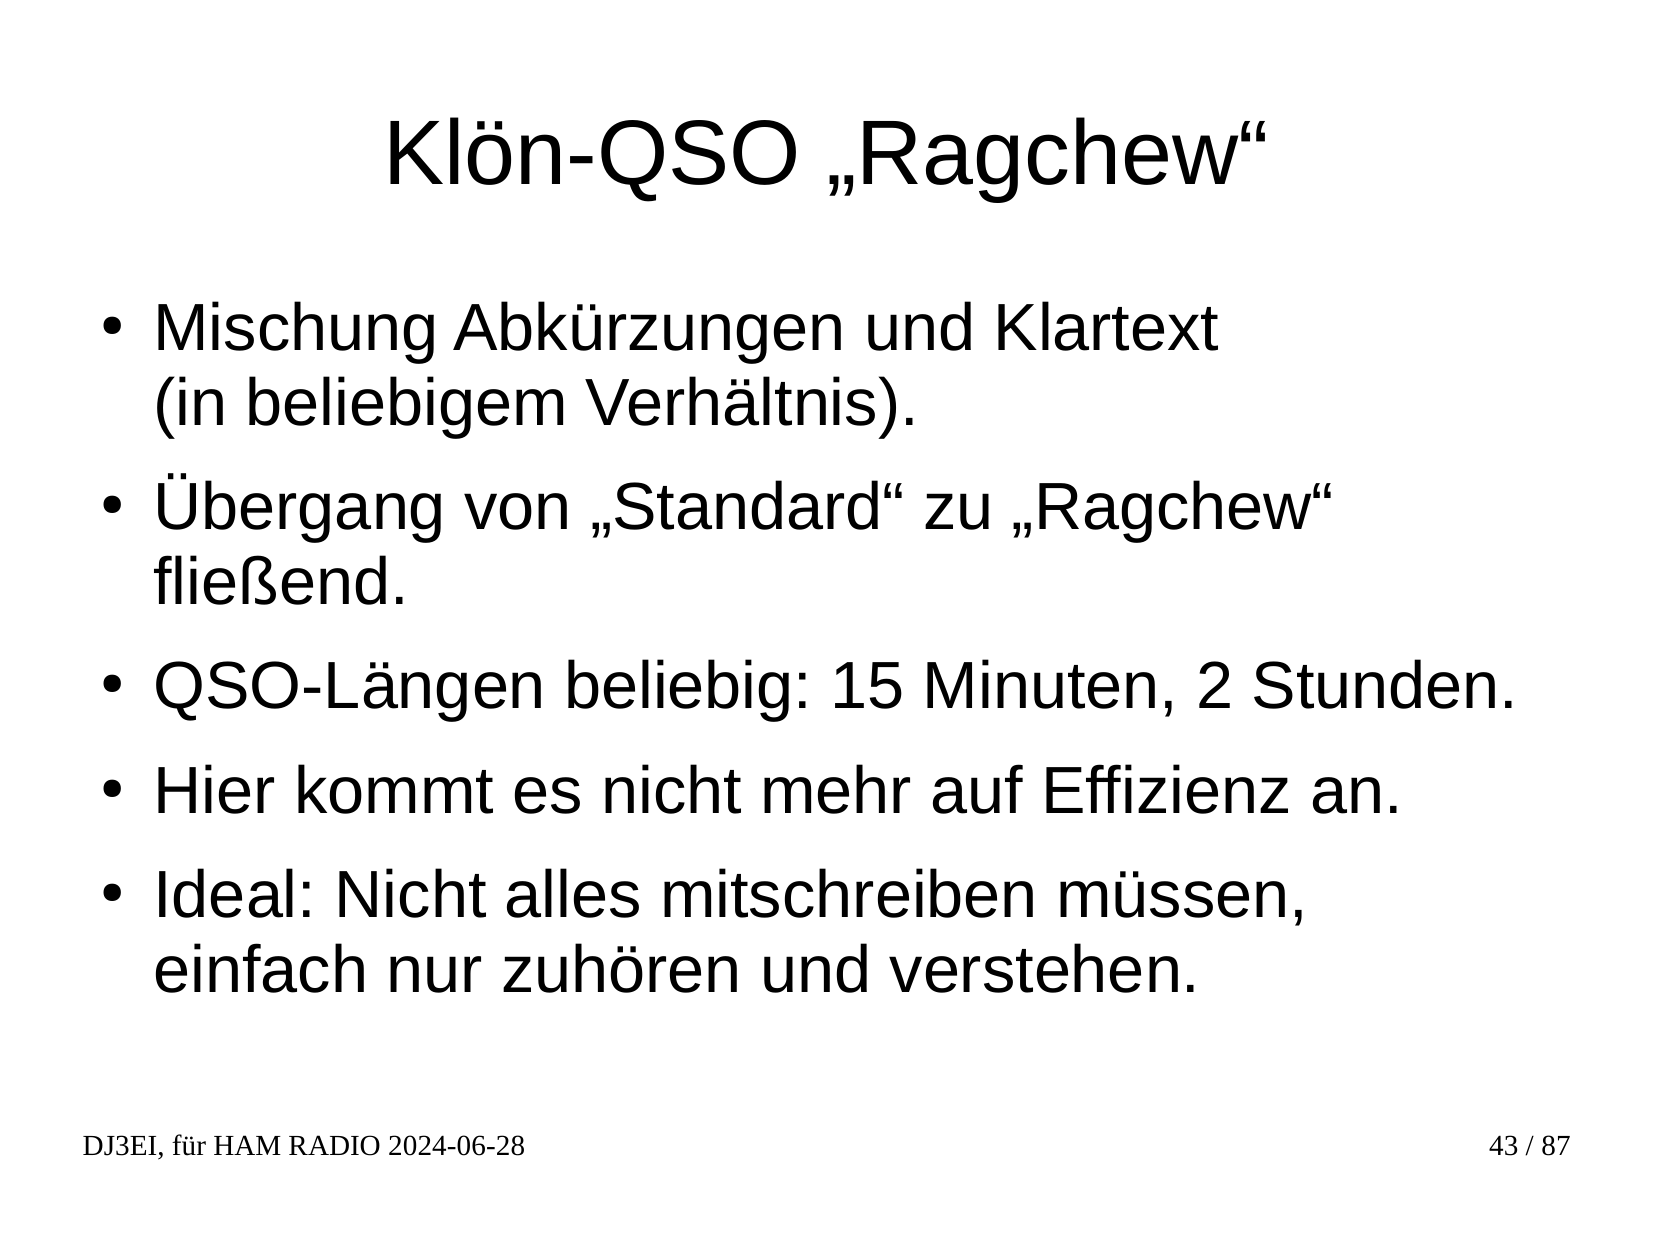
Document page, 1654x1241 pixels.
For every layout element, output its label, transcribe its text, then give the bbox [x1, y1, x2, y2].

title Klön-QSO „Ragchew“ [82, 49, 1571, 257]
list Mischung Abkürzungen und Klartext (in beliebigem Verhältnis). Übergang von „Standard“ zu „Ragchew“ fließend. QSO-Längen beliebig: 15 Minuten, 2 Stunden. Hier kommt es nicht mehr auf Effizienz an. Ideal: Nicht alles mitschreiben müssen, einfach nur zuhören und verstehen. [82, 290, 1571, 1010]
